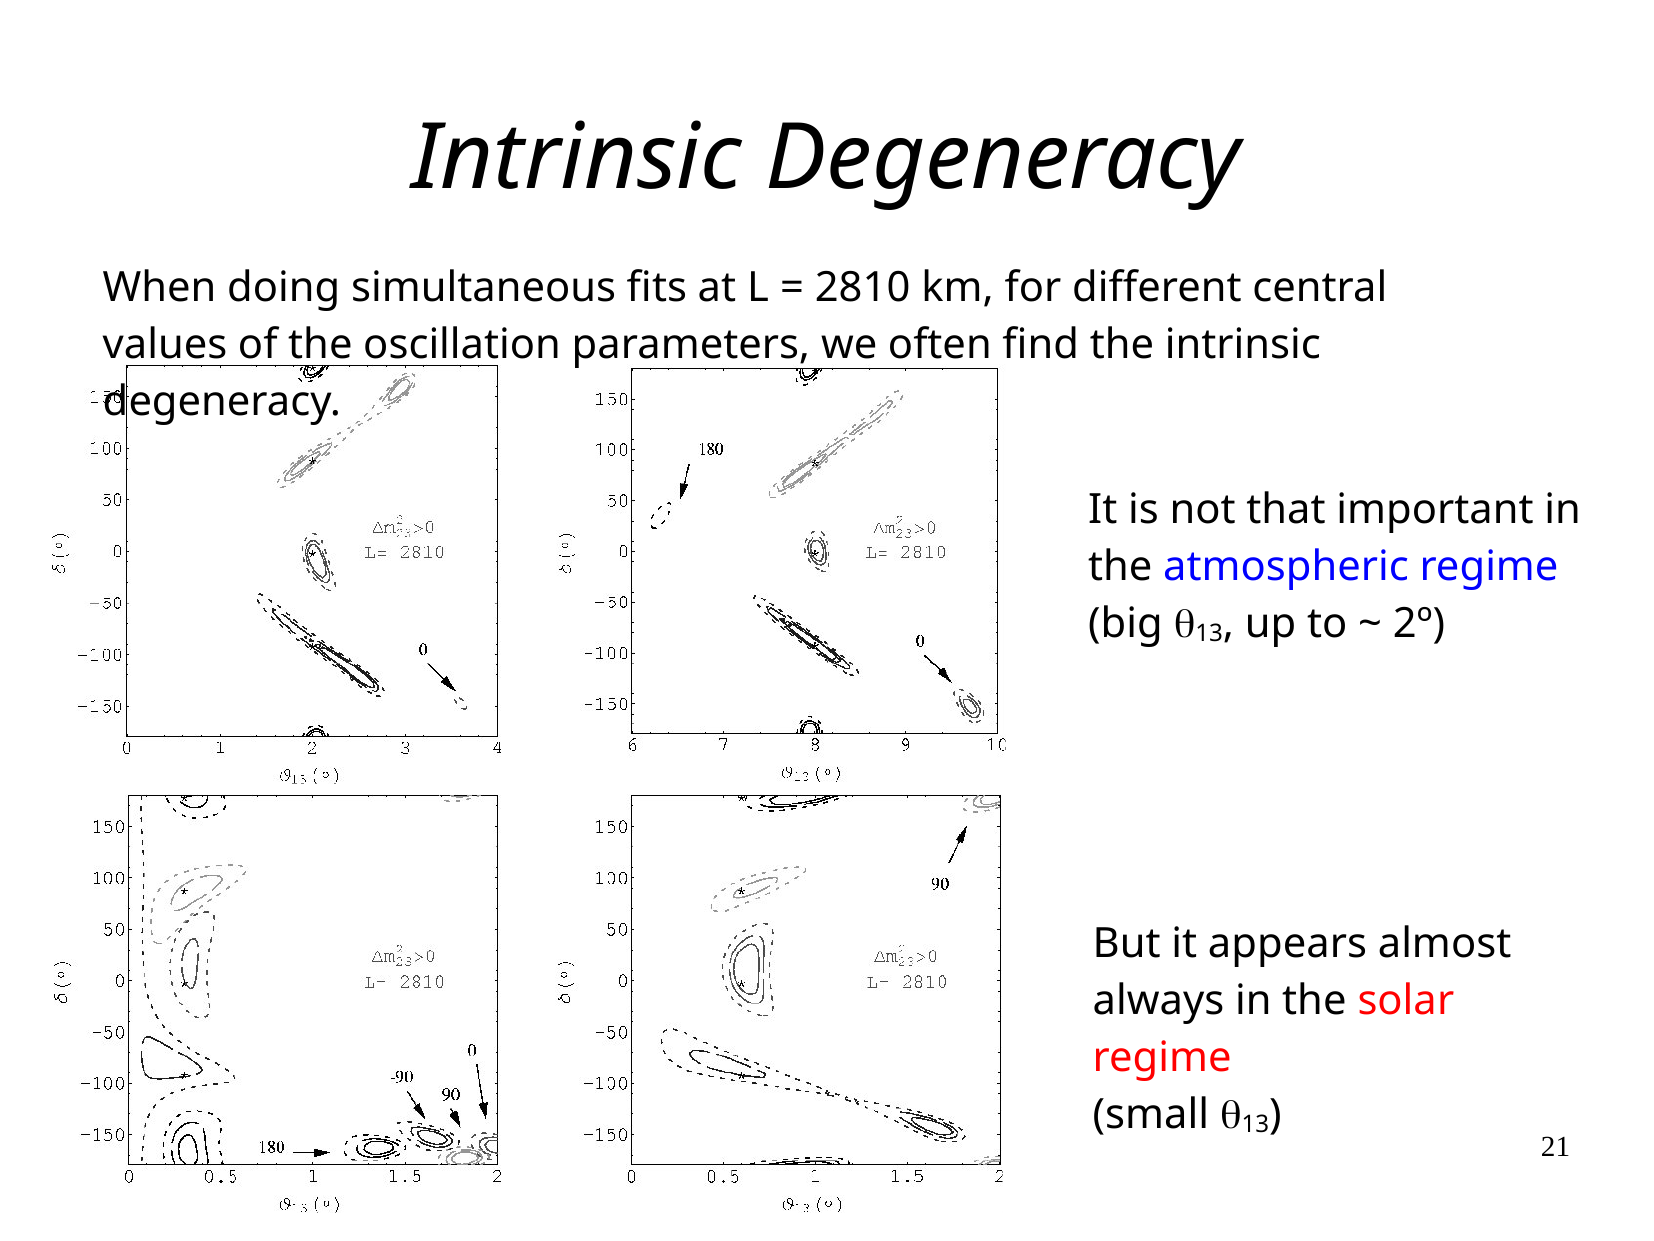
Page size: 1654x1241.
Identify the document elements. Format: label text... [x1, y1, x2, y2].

picture [52, 364, 1006, 784]
picture [54, 794, 1003, 1213]
text_box It is not that important in the atmospheric regime (big q13, up to ~ 2º) [1073, 471, 1599, 654]
title Intrinsic Degeneracy [82, 56, 1571, 250]
text_box When doing simultaneous fits at L = 2810 km, for different central values of the oscillation parameters, we often find the intrinsic degeneracy. [87, 249, 1520, 381]
text_box But it appears almost always in the solar regime (small q13) [1077, 905, 1604, 1088]
